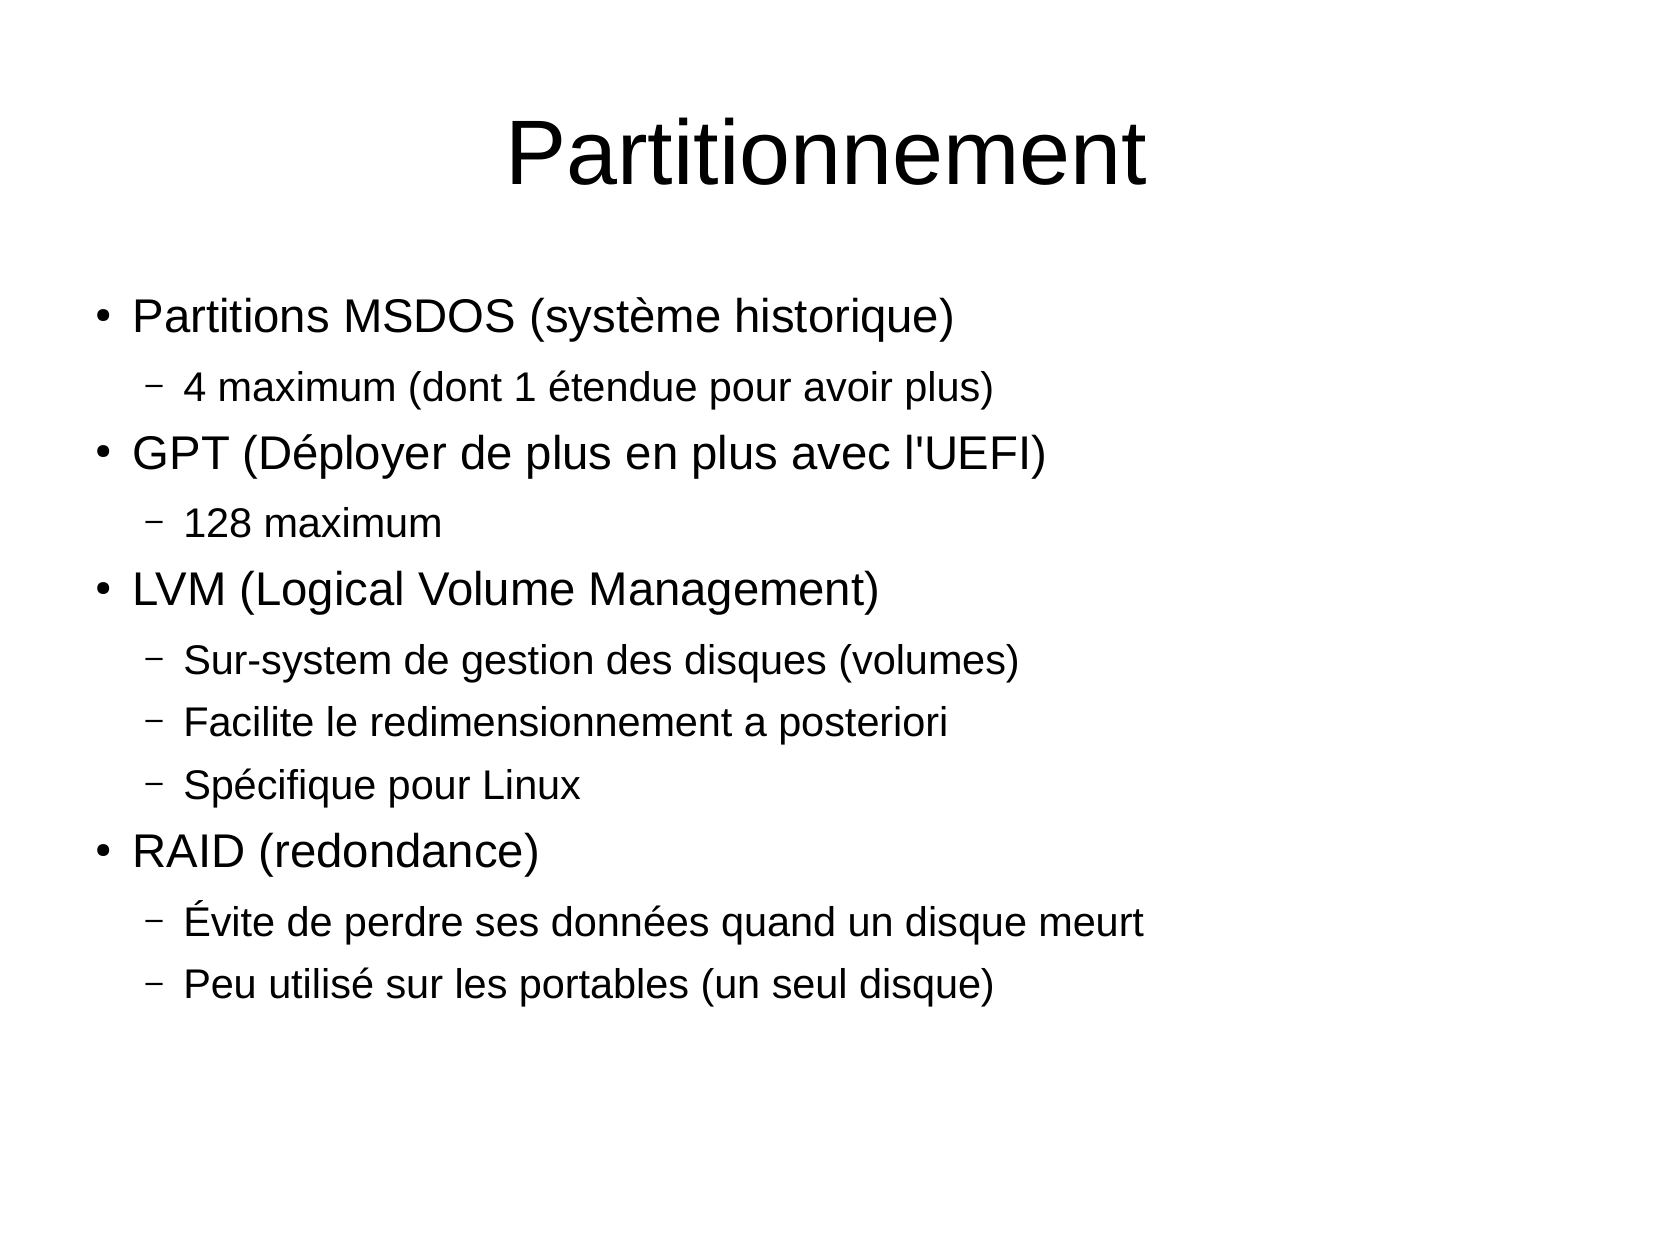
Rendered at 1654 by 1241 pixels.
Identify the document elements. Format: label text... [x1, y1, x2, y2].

list Partitions MSDOS (système historique) 4 maximum (dont 1 étendue pour avoir plus) GPT (Déployer de plus en plus avec l'UEFI) 128 maximum LVM (Logical Volume Management) Sur-system de gestion des disques (volumes) Facilite le redimensionnement a posteriori Spécifique pour Linux RAID (redondance) Évite de perdre ses données quand un disque meurt Peu utilisé sur les portables (un seul disque) [82, 290, 1571, 1010]
title Partitionnement [82, 49, 1571, 257]
